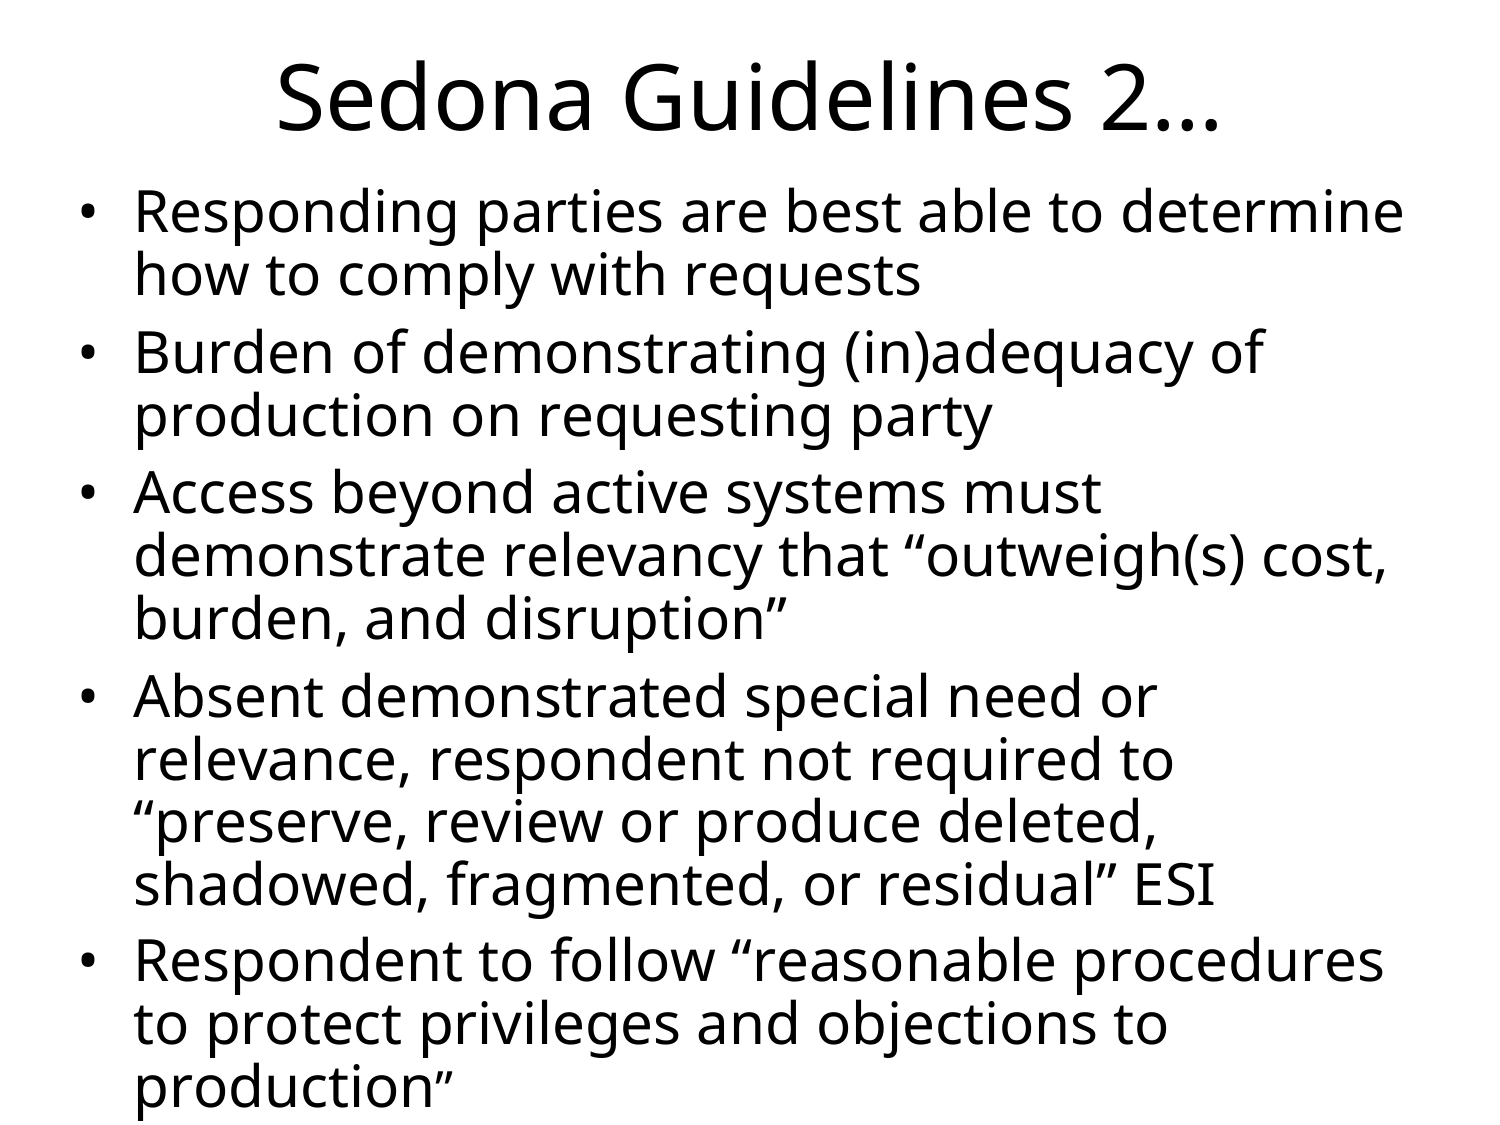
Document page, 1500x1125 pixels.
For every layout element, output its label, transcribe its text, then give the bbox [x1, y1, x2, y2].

list Responding parties are best able to determine how to comply with requests Burden of demonstrating (in)adequacy of production on requesting party Access beyond active systems must demonstrate relevancy that “outweigh(s) cost, burden, and disruption” Absent demonstrated special need or relevance, respondent not required to “preserve, review or produce deleted, shadowed, fragmented, or residual” ESI Respondent to follow “reasonable procedures to protect privileges and objections to production” [62, 174, 1438, 1125]
title Sedona Guidelines 2… [112, 0, 1388, 174]
